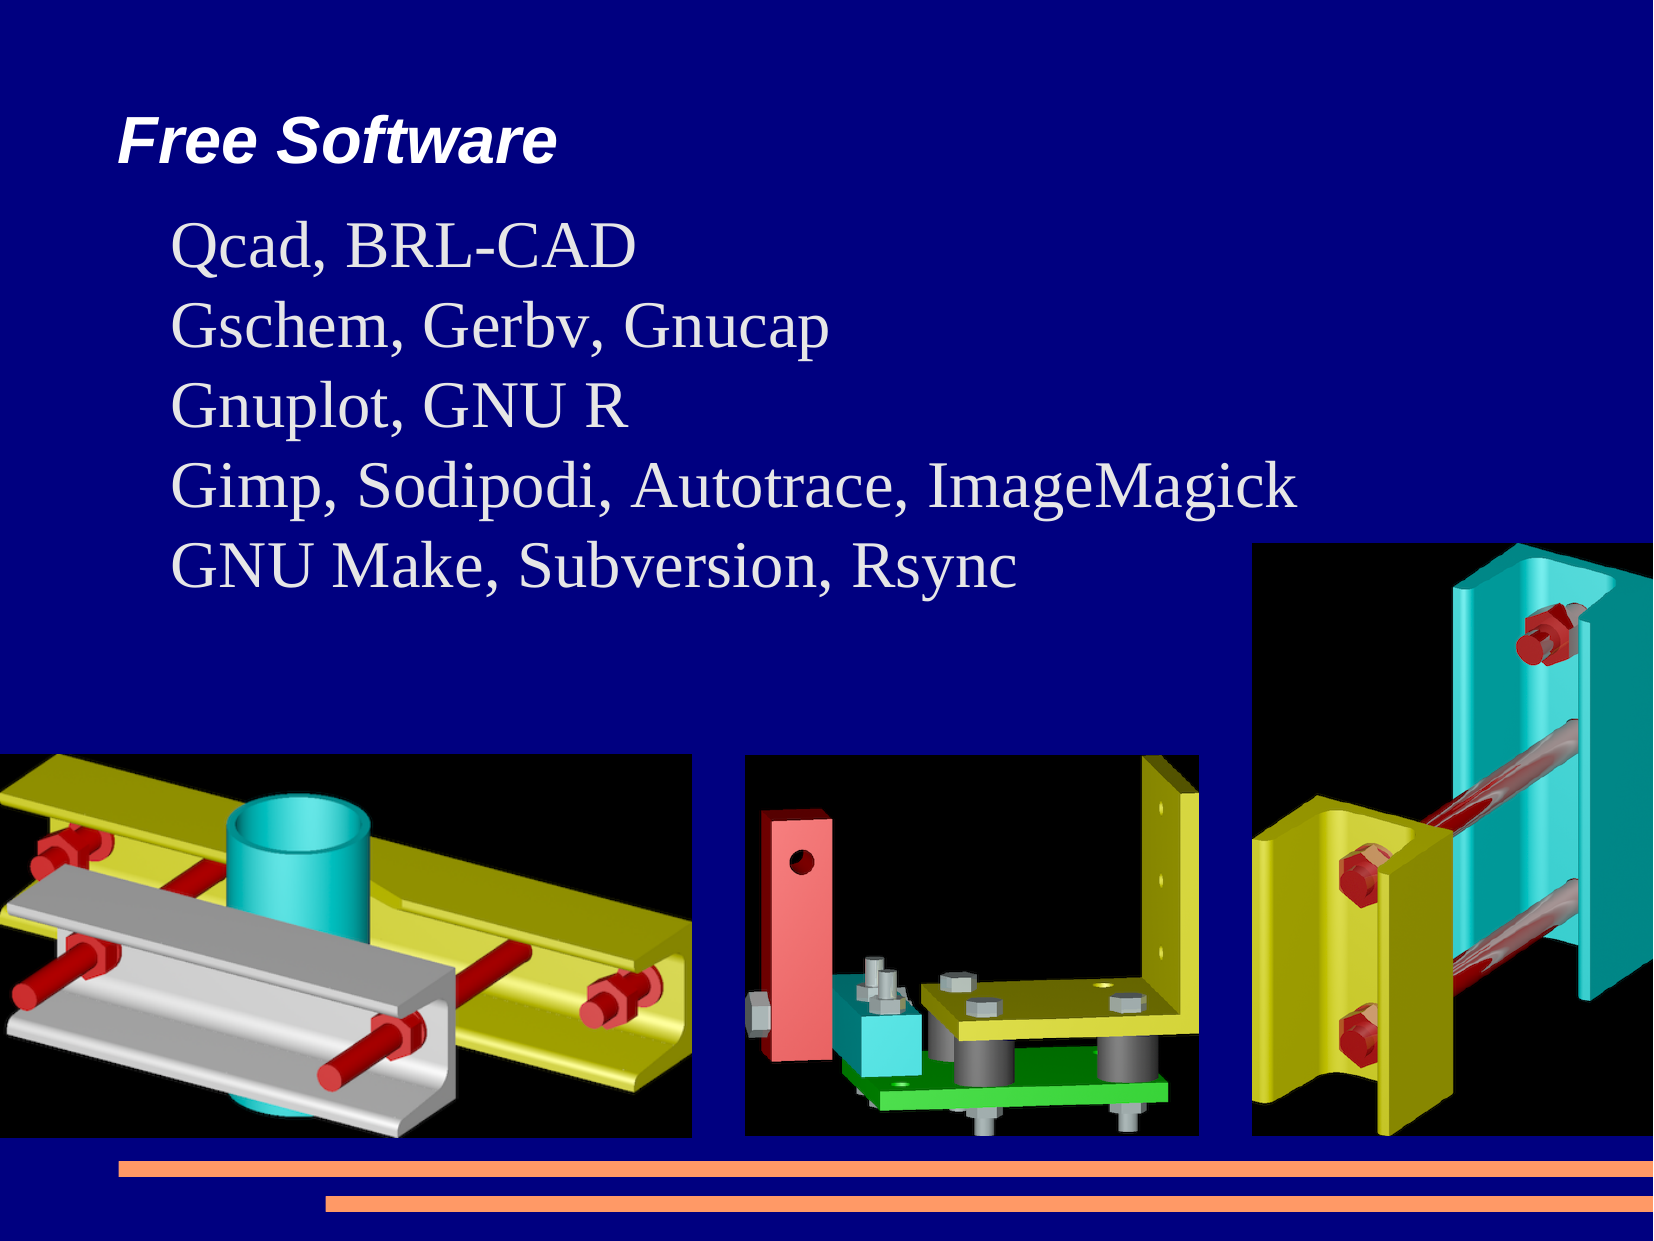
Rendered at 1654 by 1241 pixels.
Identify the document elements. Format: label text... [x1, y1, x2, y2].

picture [745, 755, 1199, 1136]
list Qcad, BRL-CAD Gschem, Gerbv, Gnucap Gnuplot, GNU R Gimp, Sodipodi, Autotrace, ImageMagick GNU Make, Subversion, Rsync [153, 202, 1592, 1012]
picture [1252, 543, 1653, 1136]
title Free Software [117, 34, 1529, 242]
picture [0, 754, 692, 1138]
